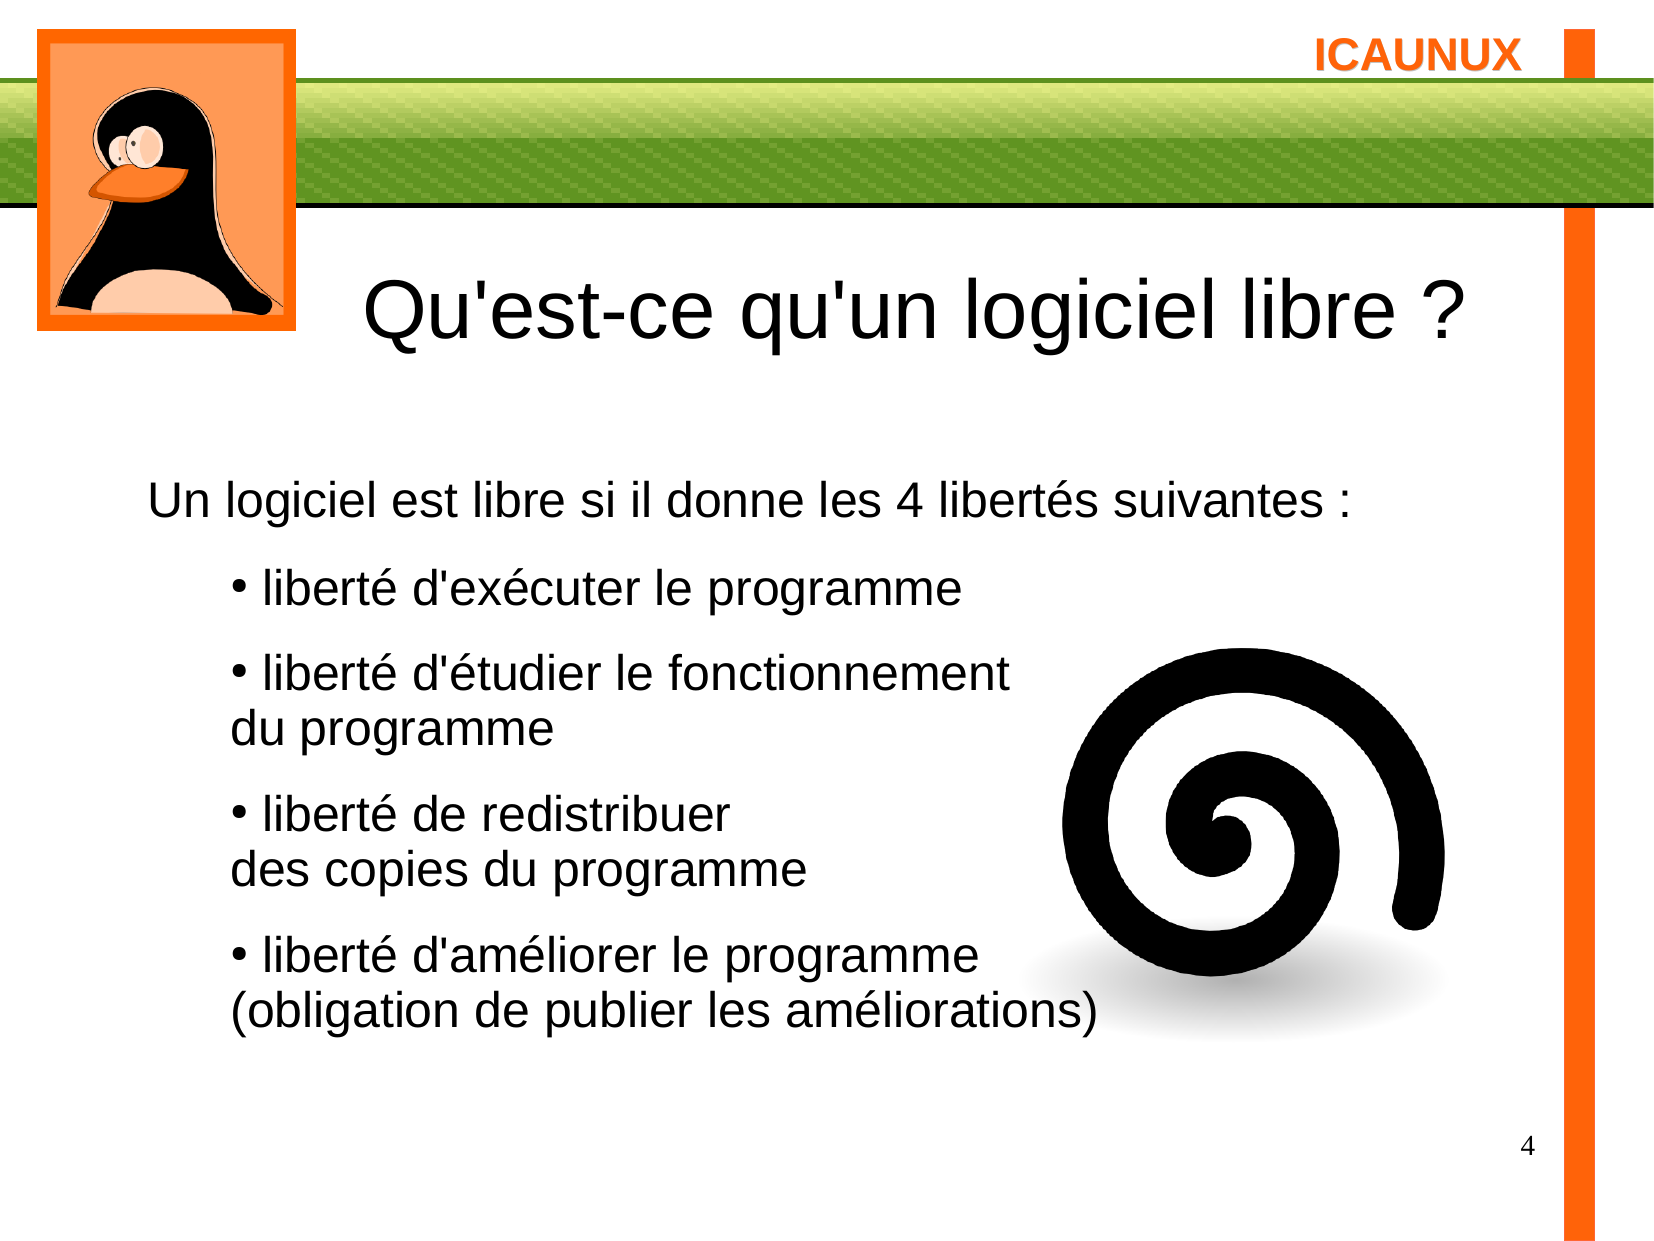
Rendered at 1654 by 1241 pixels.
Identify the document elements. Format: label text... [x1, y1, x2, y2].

list Un logiciel est libre si il donne les 4 libertés suivantes : [147, 472, 1571, 1094]
title Qu'est-ce qu'un logiciel libre ? [324, 235, 1506, 384]
picture [0, 29, 1654, 331]
list liberté d'exécuter le programme liberté d'étudier le fonctionnement du programme liberté de redistribuer des copies du programme liberté d'améliorer le programme (obligation de publier les améliorations) [230, 559, 1211, 1123]
picture [1211, 590, 1475, 1061]
